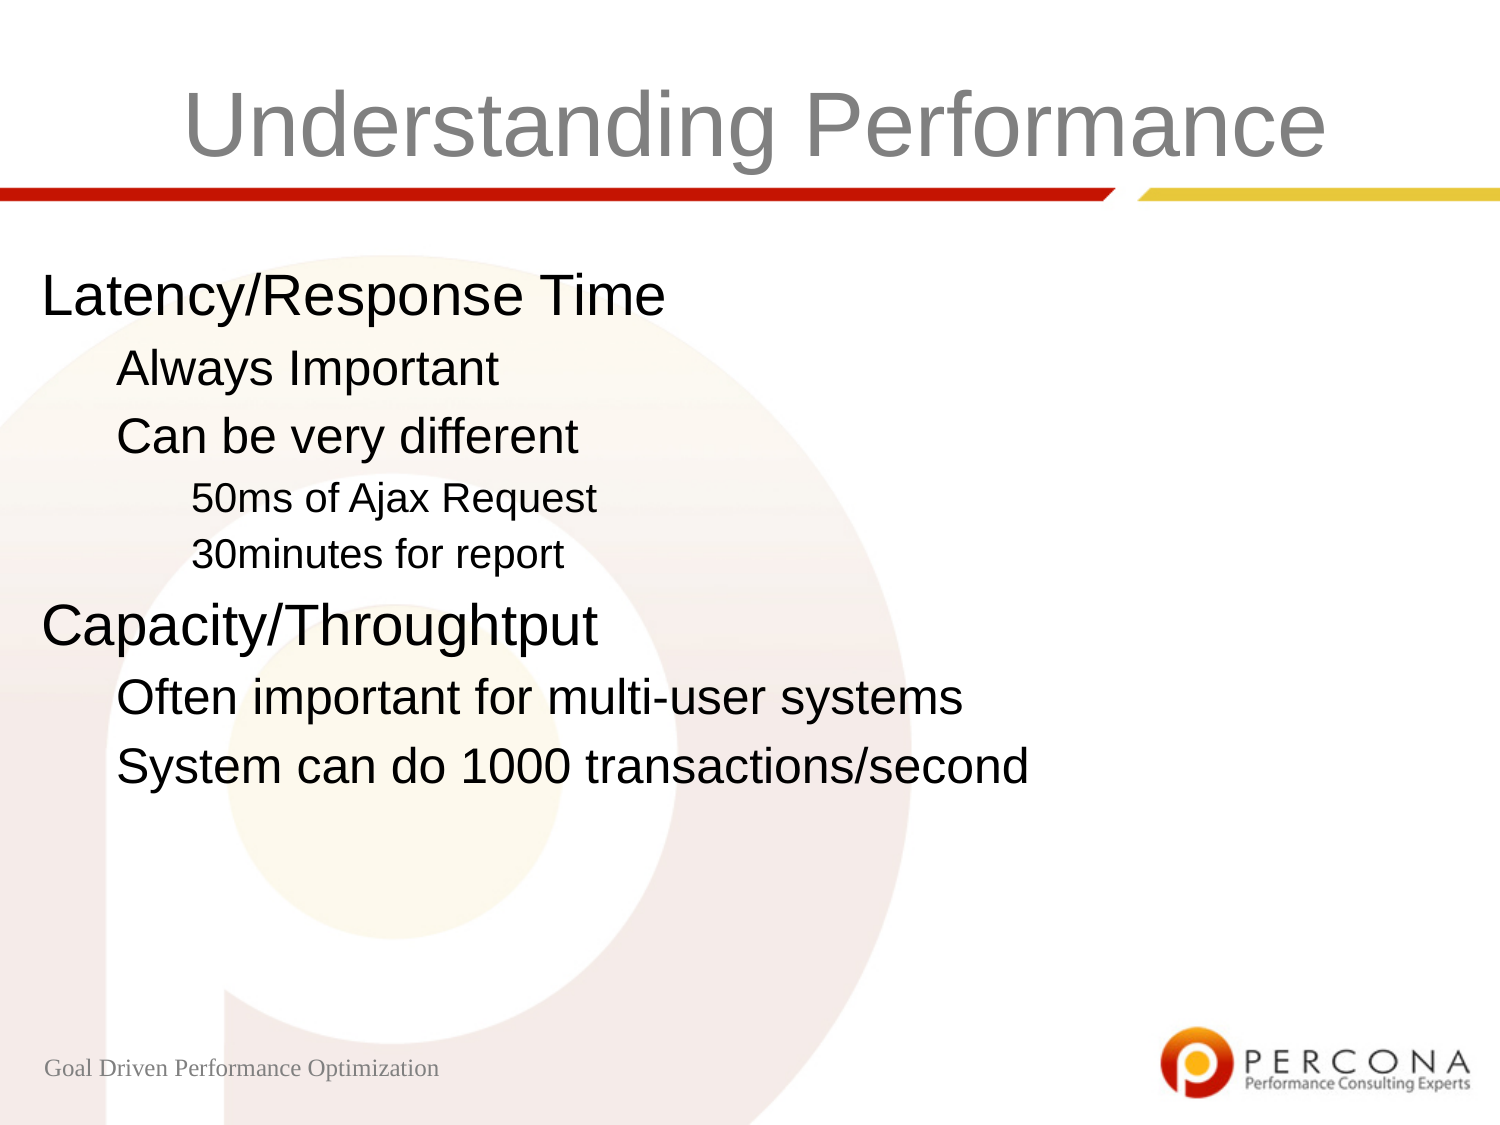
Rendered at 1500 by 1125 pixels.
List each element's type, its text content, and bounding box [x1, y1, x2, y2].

title Understanding Performance [41, 54, 1471, 195]
picture [0, 0, 1500, 1125]
list Latency/Response Time Always Important Can be very different 50ms of Ajax Request 30minutes for report Capacity/Throughtput Often important for multi-user systems System can do 1000 transactions/second [41, 262, 1471, 991]
